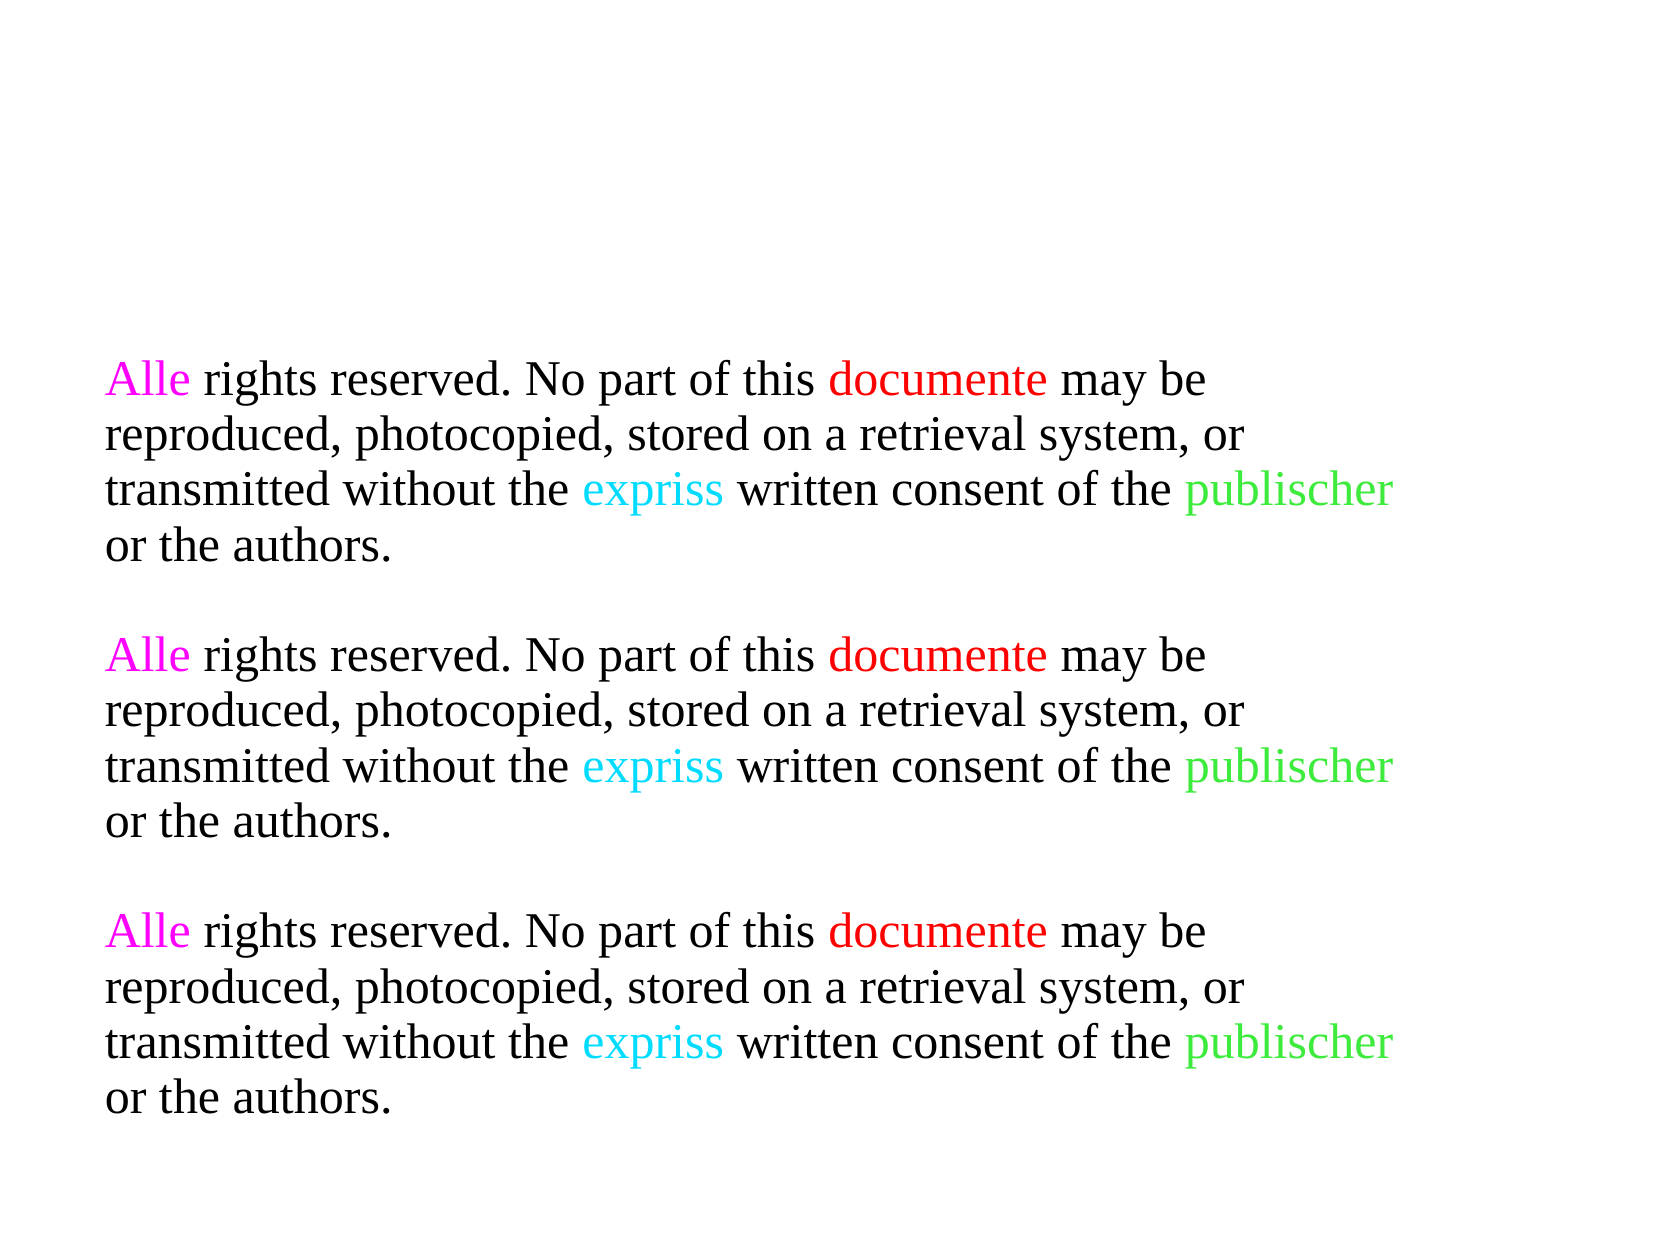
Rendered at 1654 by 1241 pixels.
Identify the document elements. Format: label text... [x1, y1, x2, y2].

text_box Alle rights reserved. No part of this documente may be reproduced, photocopied, stored on a retrieval system, or transmitted without the expriss written consent of the publischer or the authors. Alle rights reserved. No part of this documente may be reproduced, photocopied, stored on a retrieval system, or transmitted without the expriss written consent of the publischer or the authors. Alle rights reserved. No part of this documente may be reproduced, photocopied, stored on a retrieval system, or transmitted without the expriss written consent of the publischer or the authors. [104, 350, 1439, 1195]
